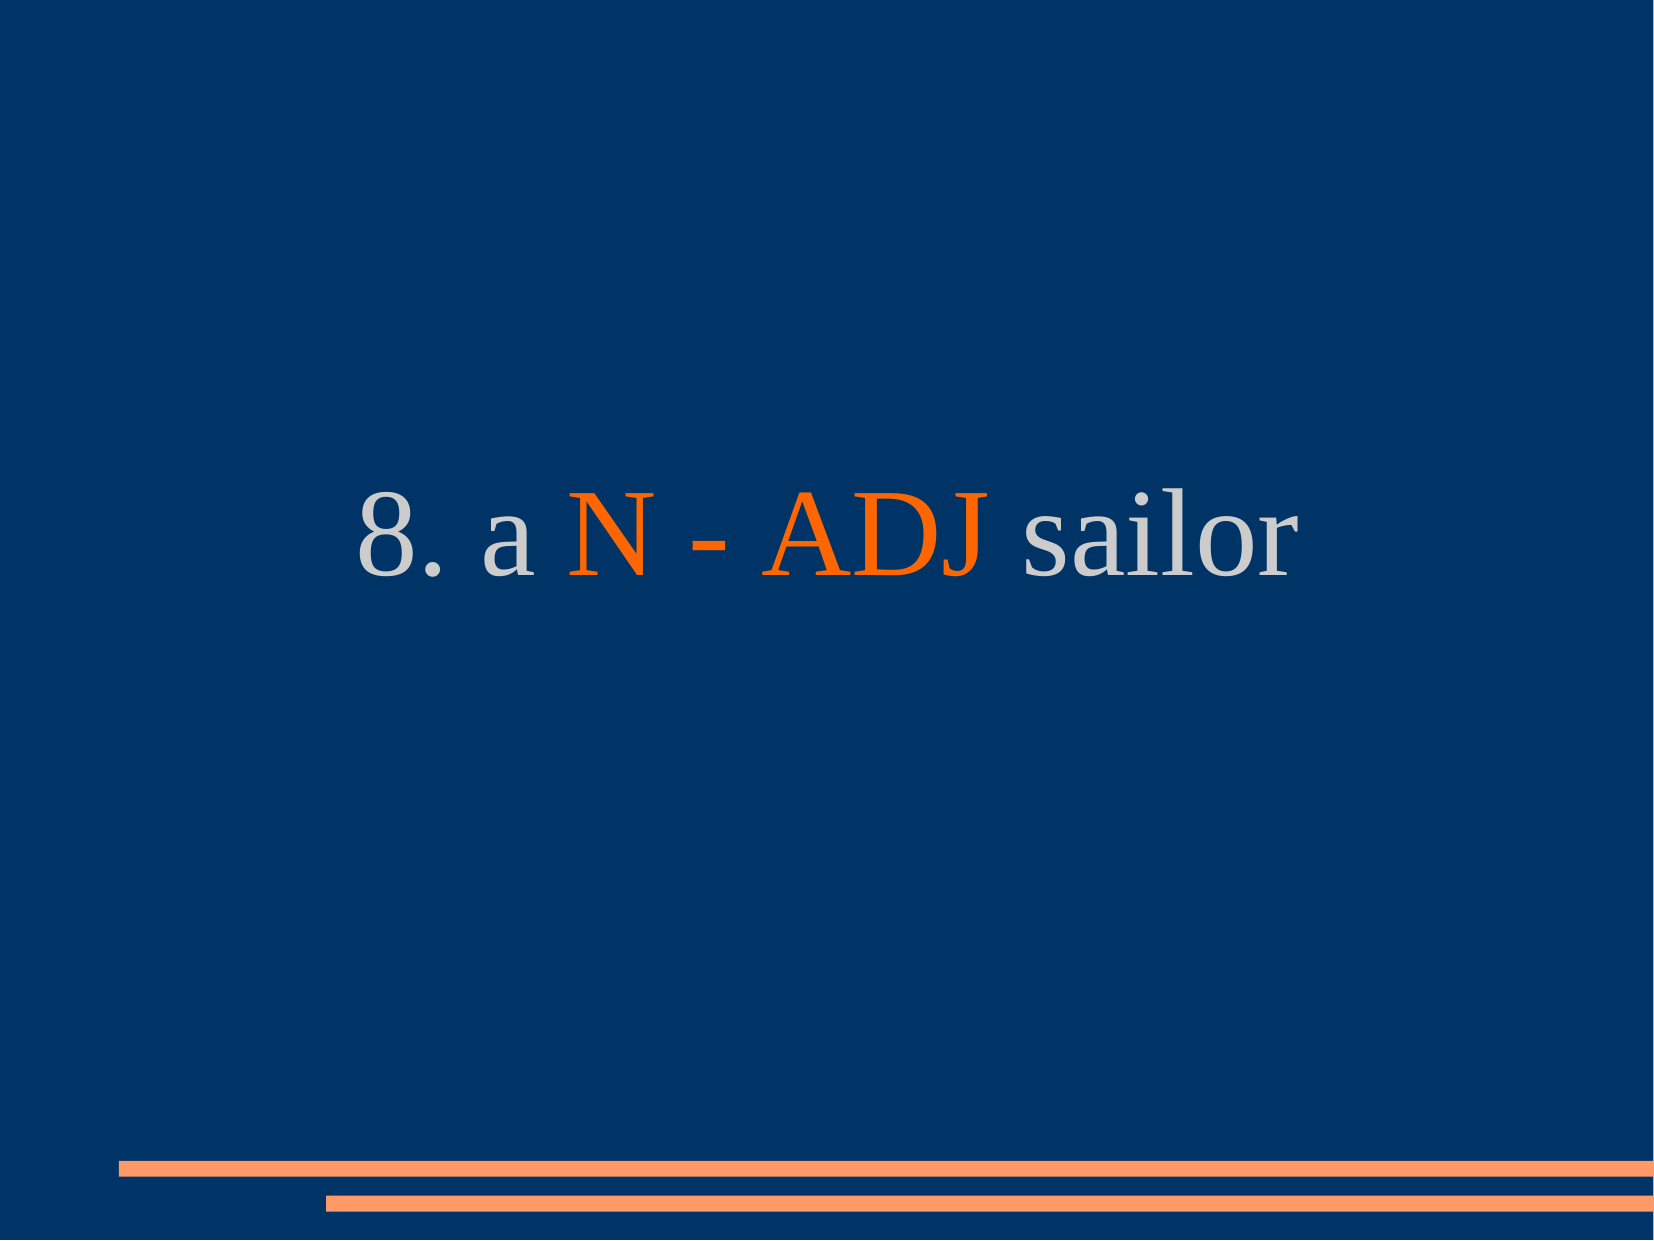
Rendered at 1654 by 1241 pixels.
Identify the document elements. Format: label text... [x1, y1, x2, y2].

subtitle 8. a N - ADJ sailor [121, 229, 1561, 1241]
